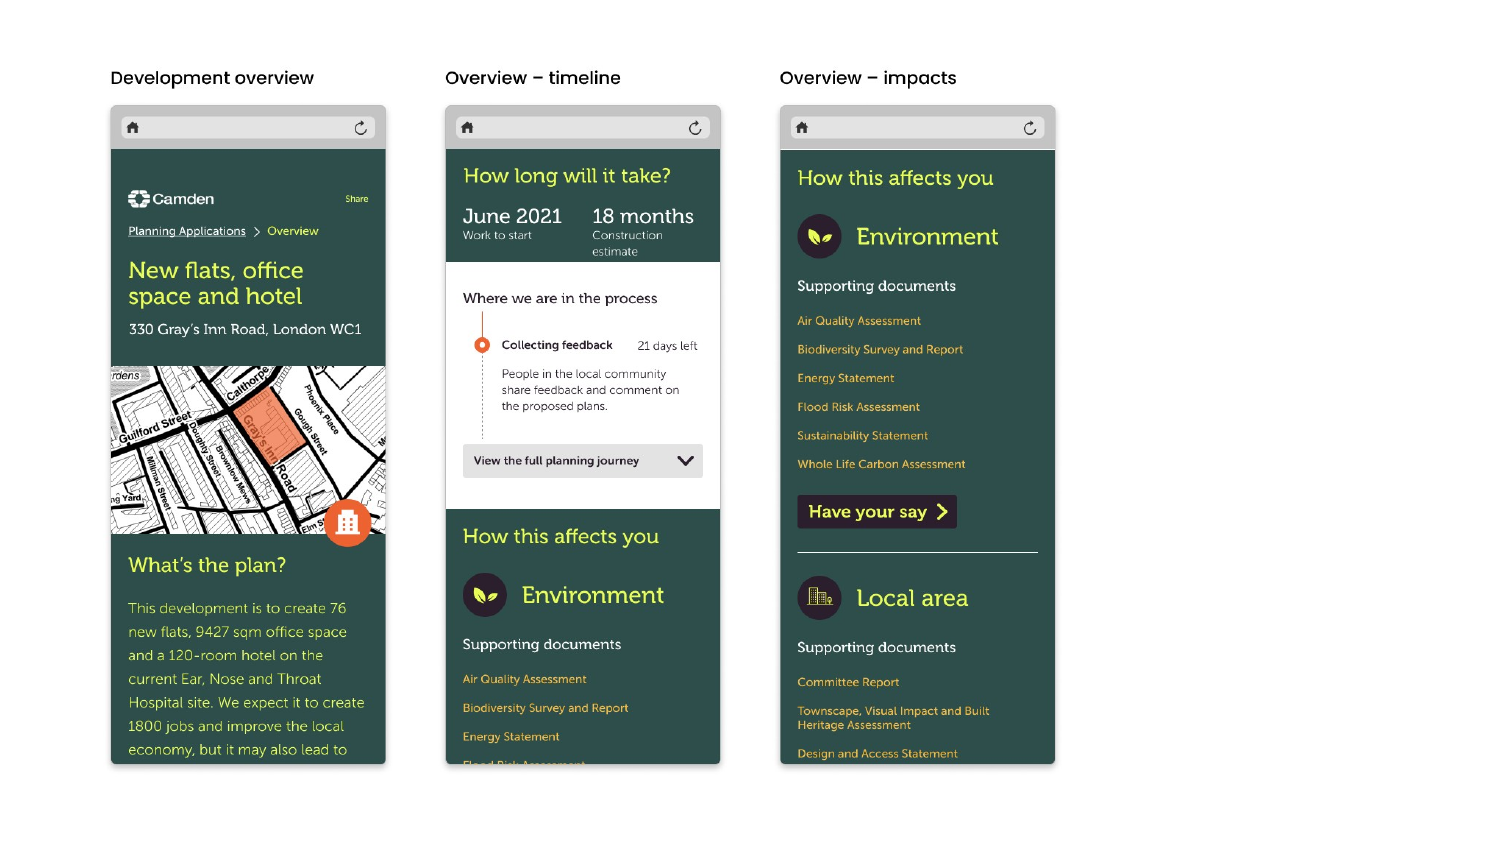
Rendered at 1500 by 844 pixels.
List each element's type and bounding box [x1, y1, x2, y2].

picture [44, 24, 1456, 819]
